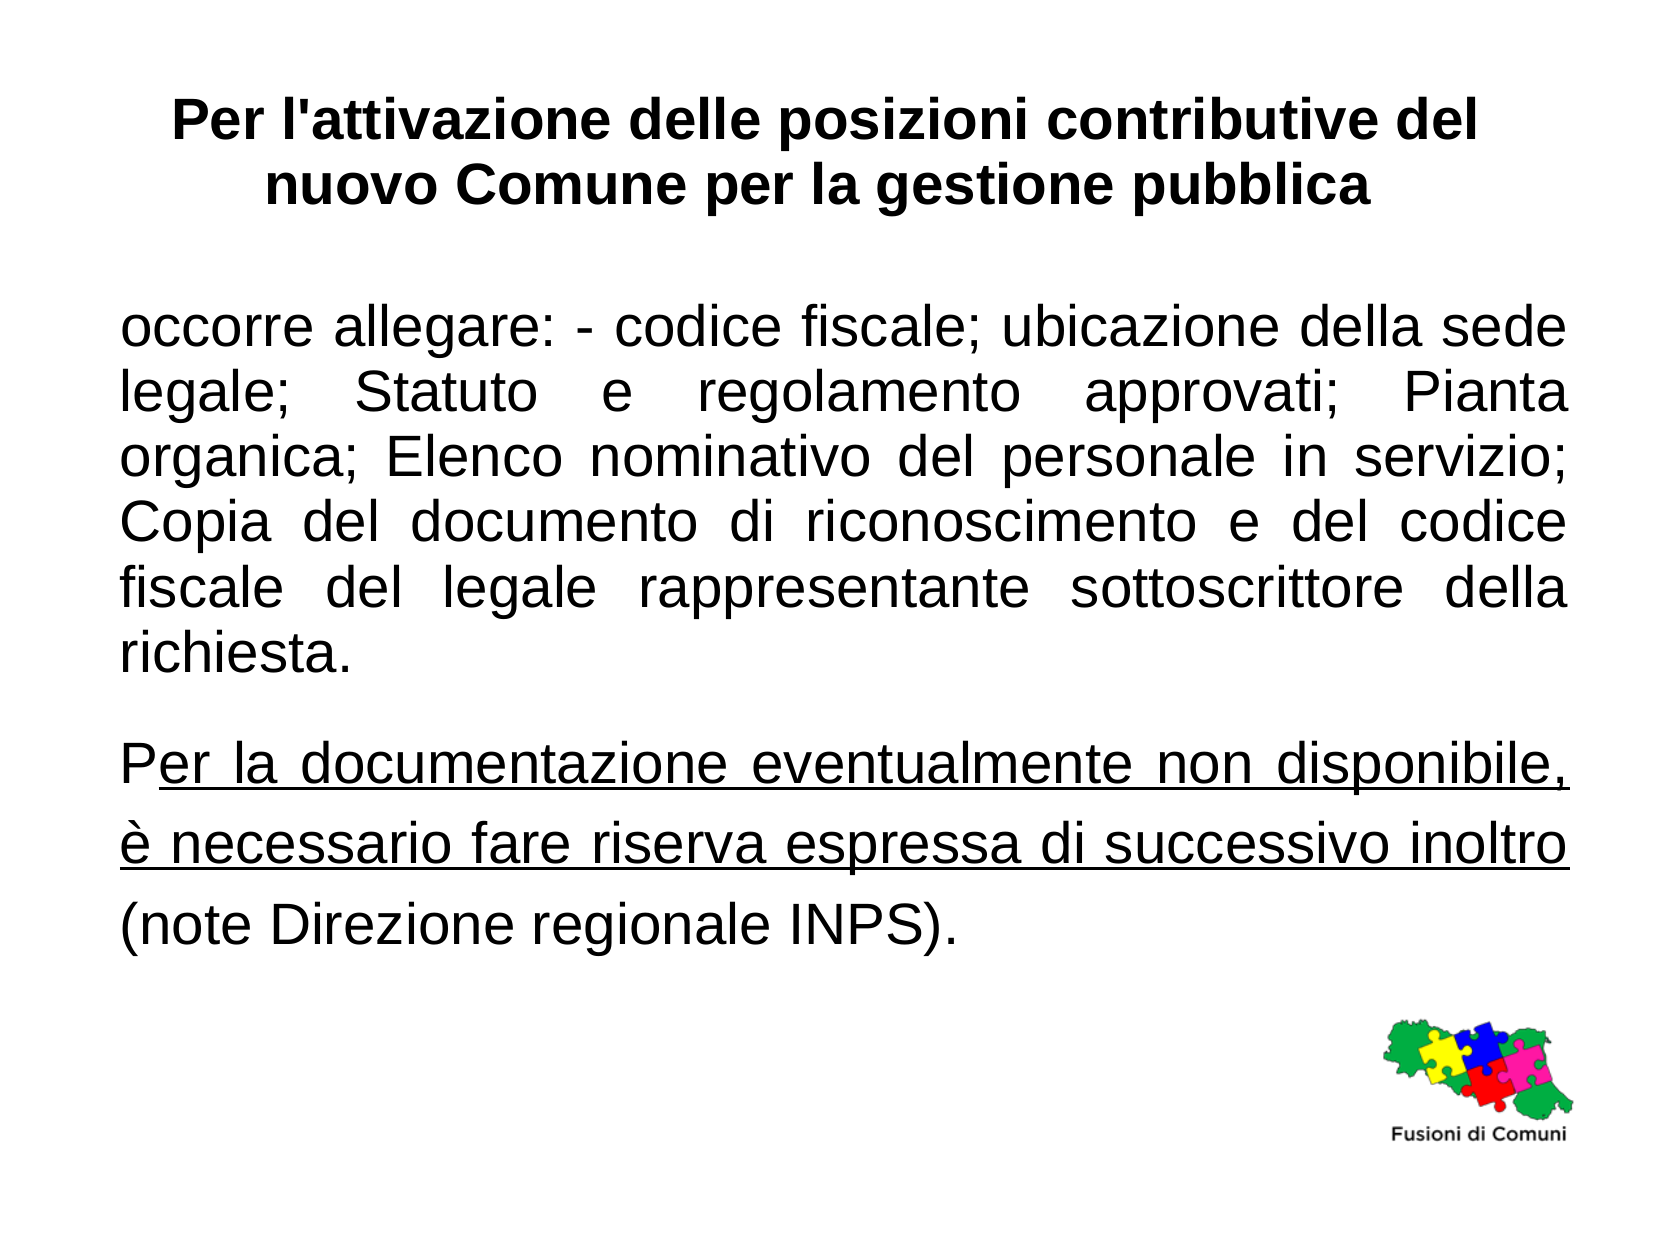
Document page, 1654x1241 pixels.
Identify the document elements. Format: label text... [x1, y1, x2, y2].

list occorre allegare: - codice fiscale; ubicazione della sede legale; Statuto e regolamento approvati; Pianta organica; Elenco nominativo del personale in servizio; Copia del documento di riconoscimento e del codice fiscale del legale rappresentante sottoscrittore della richiesta. Per la documentazione eventualmente non disponibile, è necessario fare riserva espressa di successivo inoltro (note Direzione regionale INPS). [82, 290, 1571, 1109]
picture [1381, 1016, 1576, 1146]
title Per l'attivazione delle posizioni contributive del nuovo Comune per la gestione pubblica [82, 49, 1571, 257]
